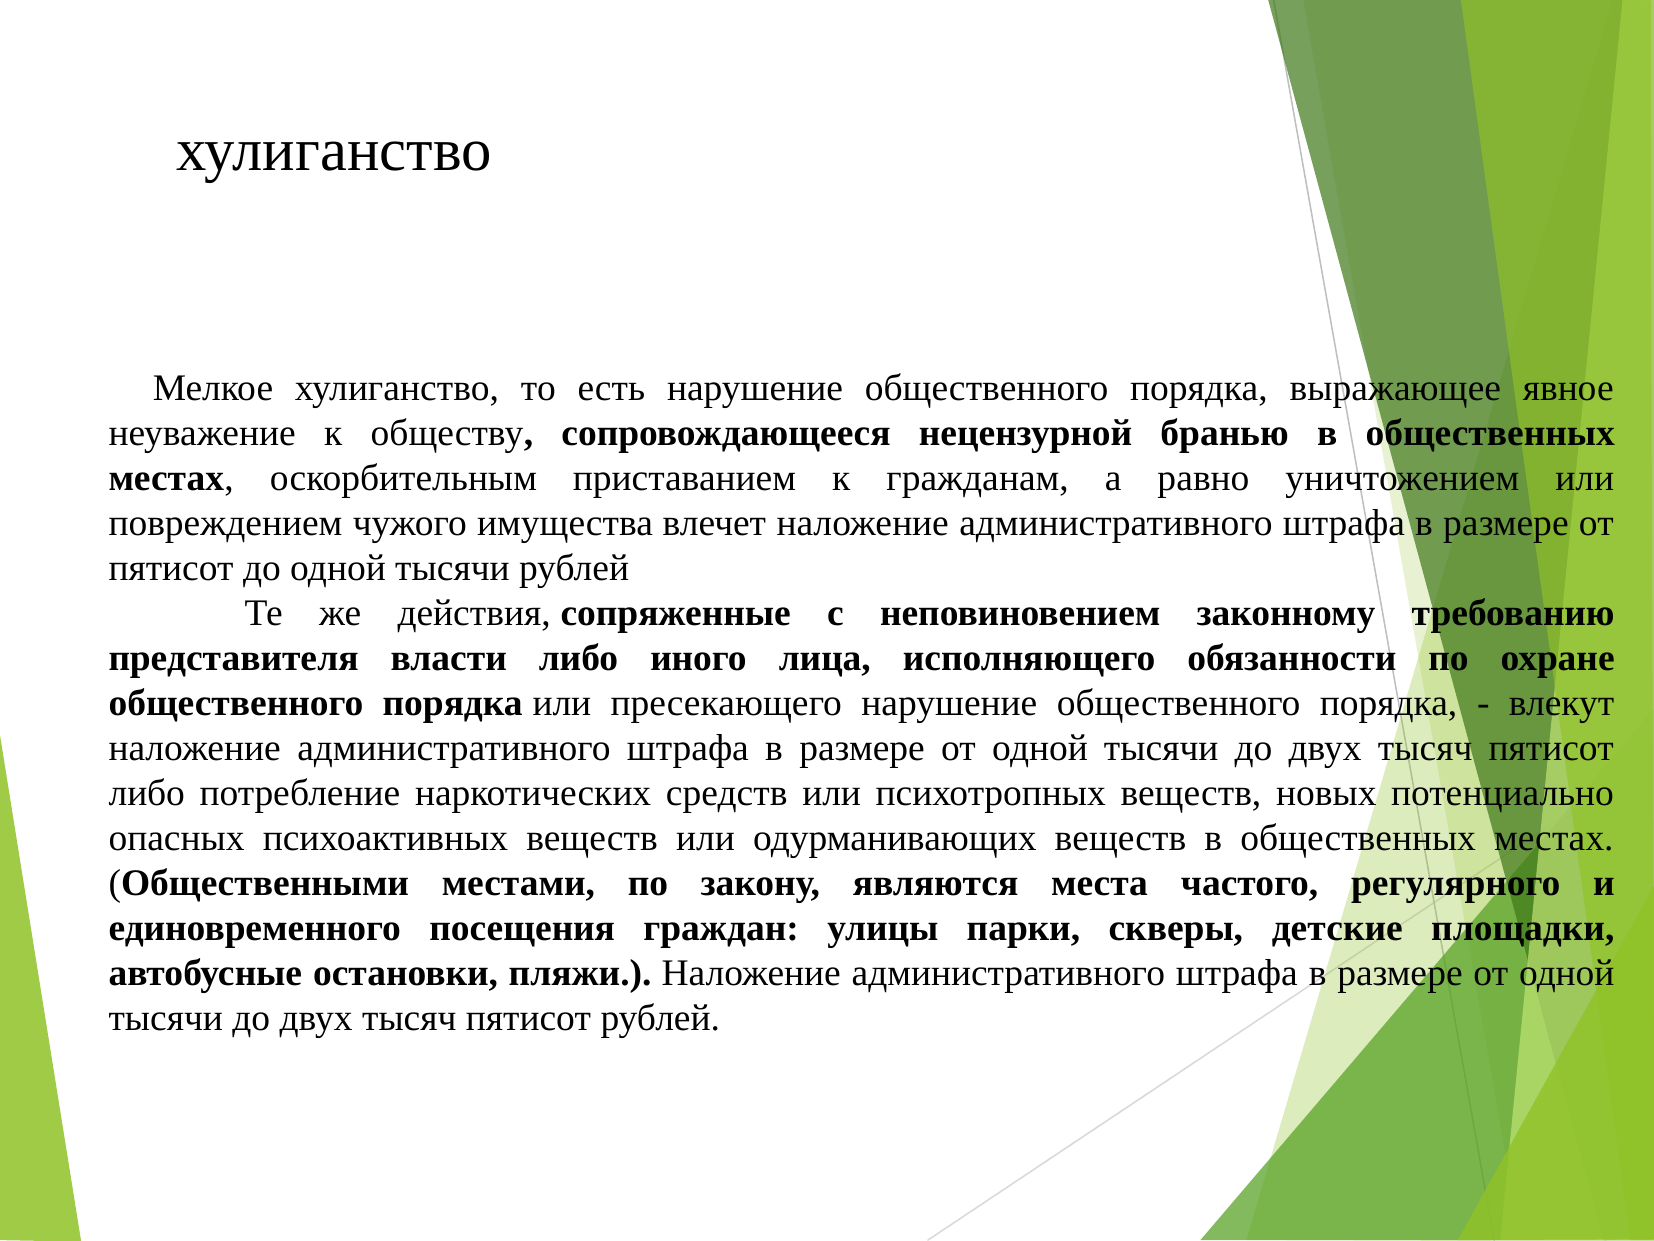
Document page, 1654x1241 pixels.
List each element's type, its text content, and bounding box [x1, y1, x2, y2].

text_box Мелкое хулиганство, то есть нарушение общественного порядка, выражающее явное неуважение к обществу, сопровождающееся нецензурной бранью в общественных местах, оскорбительным приставанием к гражданам, а равно уничтожением или повреждением чужого имущества влечет наложение административного штрафа в размере от пятисот до одной тысячи рублей Те же действия, сопряженные с неповиновением законному требованию представителя власти либо иного лица, исполняющего обязанности по охране общественного порядка или пресекающего нарушение общественного порядка, - влекут наложение административного штрафа в размере от одной тысячи до двух тысяч пятисот либо потребление наркотических средств или психотропных веществ, новых потенциально опасных психоактивных веществ или одурманивающих веществ в общественных местах. (Общественными местами, по закону, являются места частого, регулярного и единовременного посещения граждан: улицы парки, скверы, детские площадки, автобусные остановки, пляжи.). Наложение административного штрафа в размере от одной тысячи до двух тысяч пятисот рублей. [94, 310, 1631, 1045]
title хулиганство [161, 29, 1310, 265]
